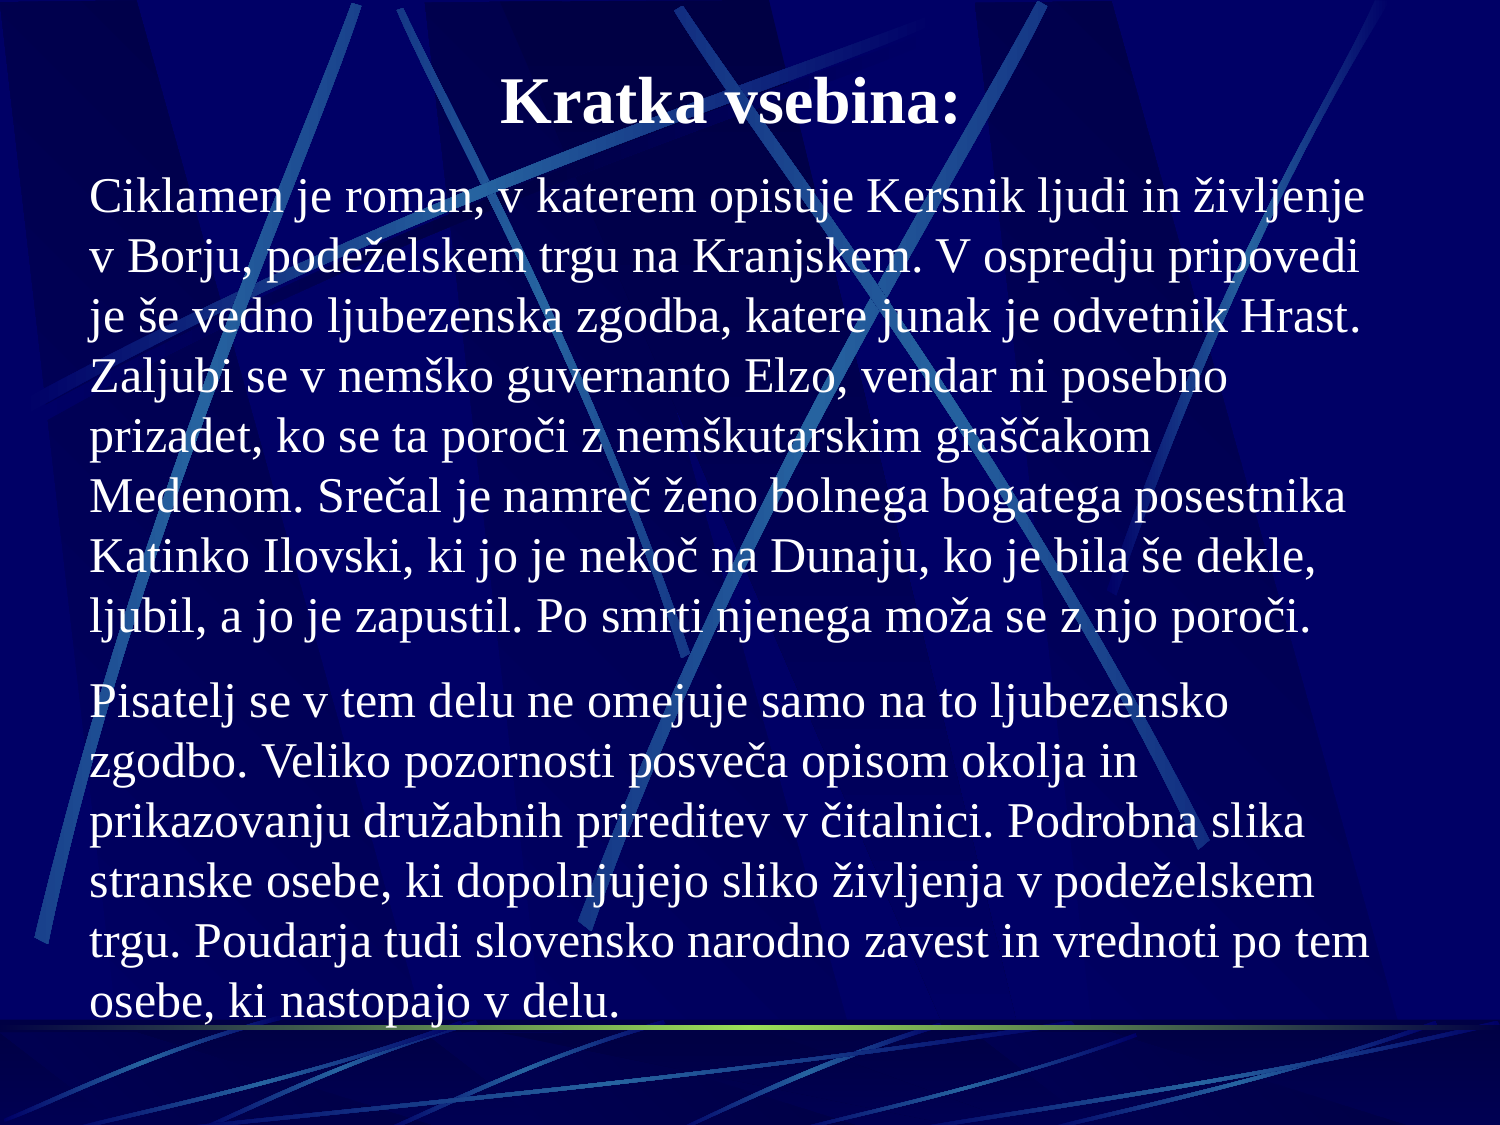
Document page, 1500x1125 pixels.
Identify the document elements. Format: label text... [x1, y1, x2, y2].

text_box Kratka vsebina: Ciklamen je roman, v katerem opisuje Kersnik ljudi in življenje v Borju, podeželskem trgu na Kranjskem. V ospredju pripovedi je še vedno ljubezenska zgodba, katere junak je odvetnik Hrast. Zaljubi se v nemško guvernanto Elzo, vendar ni posebno prizadet, ko se ta poroči z nemškutarskim graščakom Medenom. Srečal je namreč ženo bolnega bogatega posestnika Katinko Ilovski, ki jo je nekoč na Dunaju, ko je bila še dekle, ljubil, a jo je zapustil. Po smrti njenega moža se z njo poroči. Pisatelj se v tem delu ne omejuje samo na to ljubezensko zgodbo. Veliko pozornosti posveča opisom okolja in prikazovanju družabnih prireditev v čitalnici. Podrobna slika stranske osebe, ki dopolnjujejo sliko življenja v podeželskem trgu. Poudarja tudi slovensko narodno zavest in vrednoti po tem osebe, ki nastopajo v delu. [75, 49, 1388, 1035]
